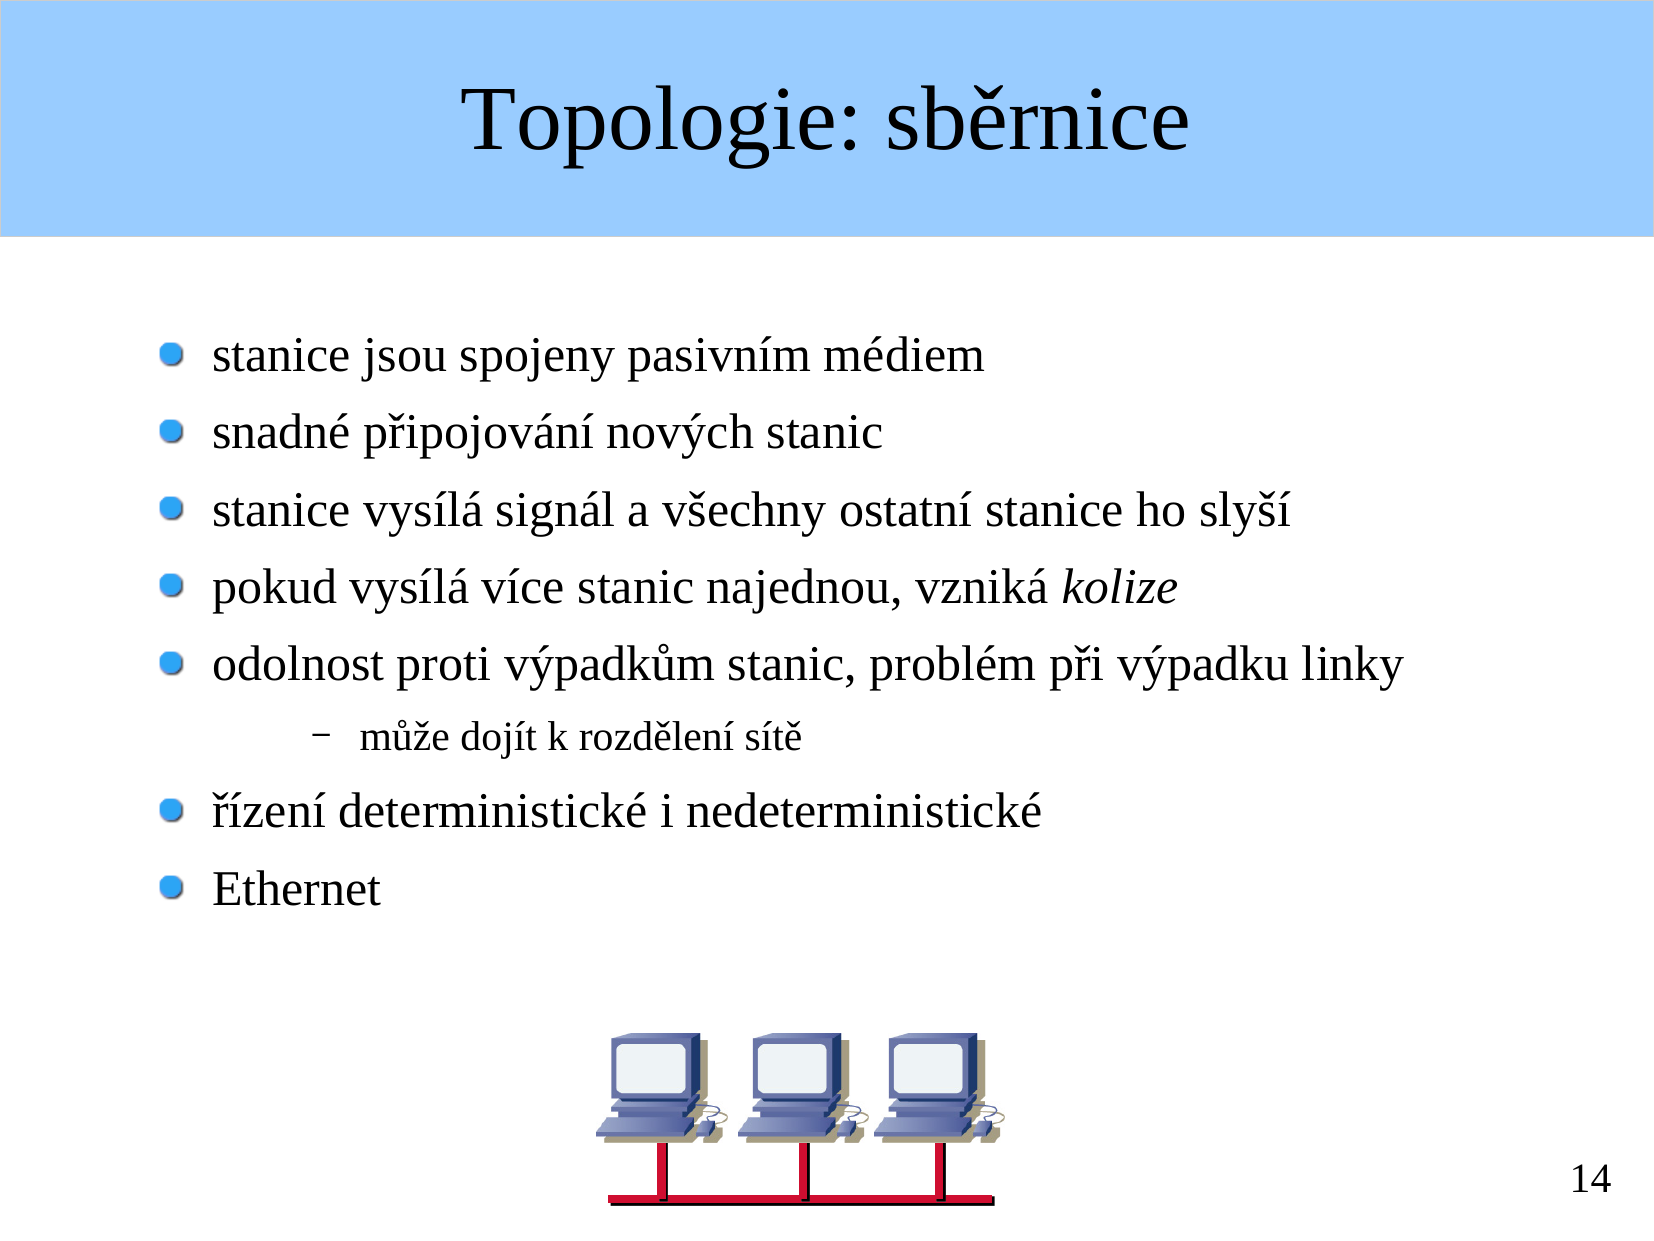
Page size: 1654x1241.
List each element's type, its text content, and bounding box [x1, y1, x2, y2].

picture [874, 1033, 1005, 1143]
picture [596, 1033, 728, 1143]
list stanice jsou spojeny pasivním médiem snadné připojování nových stanic stanice vysílá signál a všechny ostatní stanice ho slyší pokud vysílá více stanic najednou, vzniká kolize odolnost proti výpadkům stanic, problém při výpadku linky může dojít k rozdělení sítě řízení deterministické i nedeterministické Ethernet [123, 327, 1536, 1211]
picture [738, 1033, 869, 1143]
title Topologie: sběrnice [0, 0, 1654, 237]
